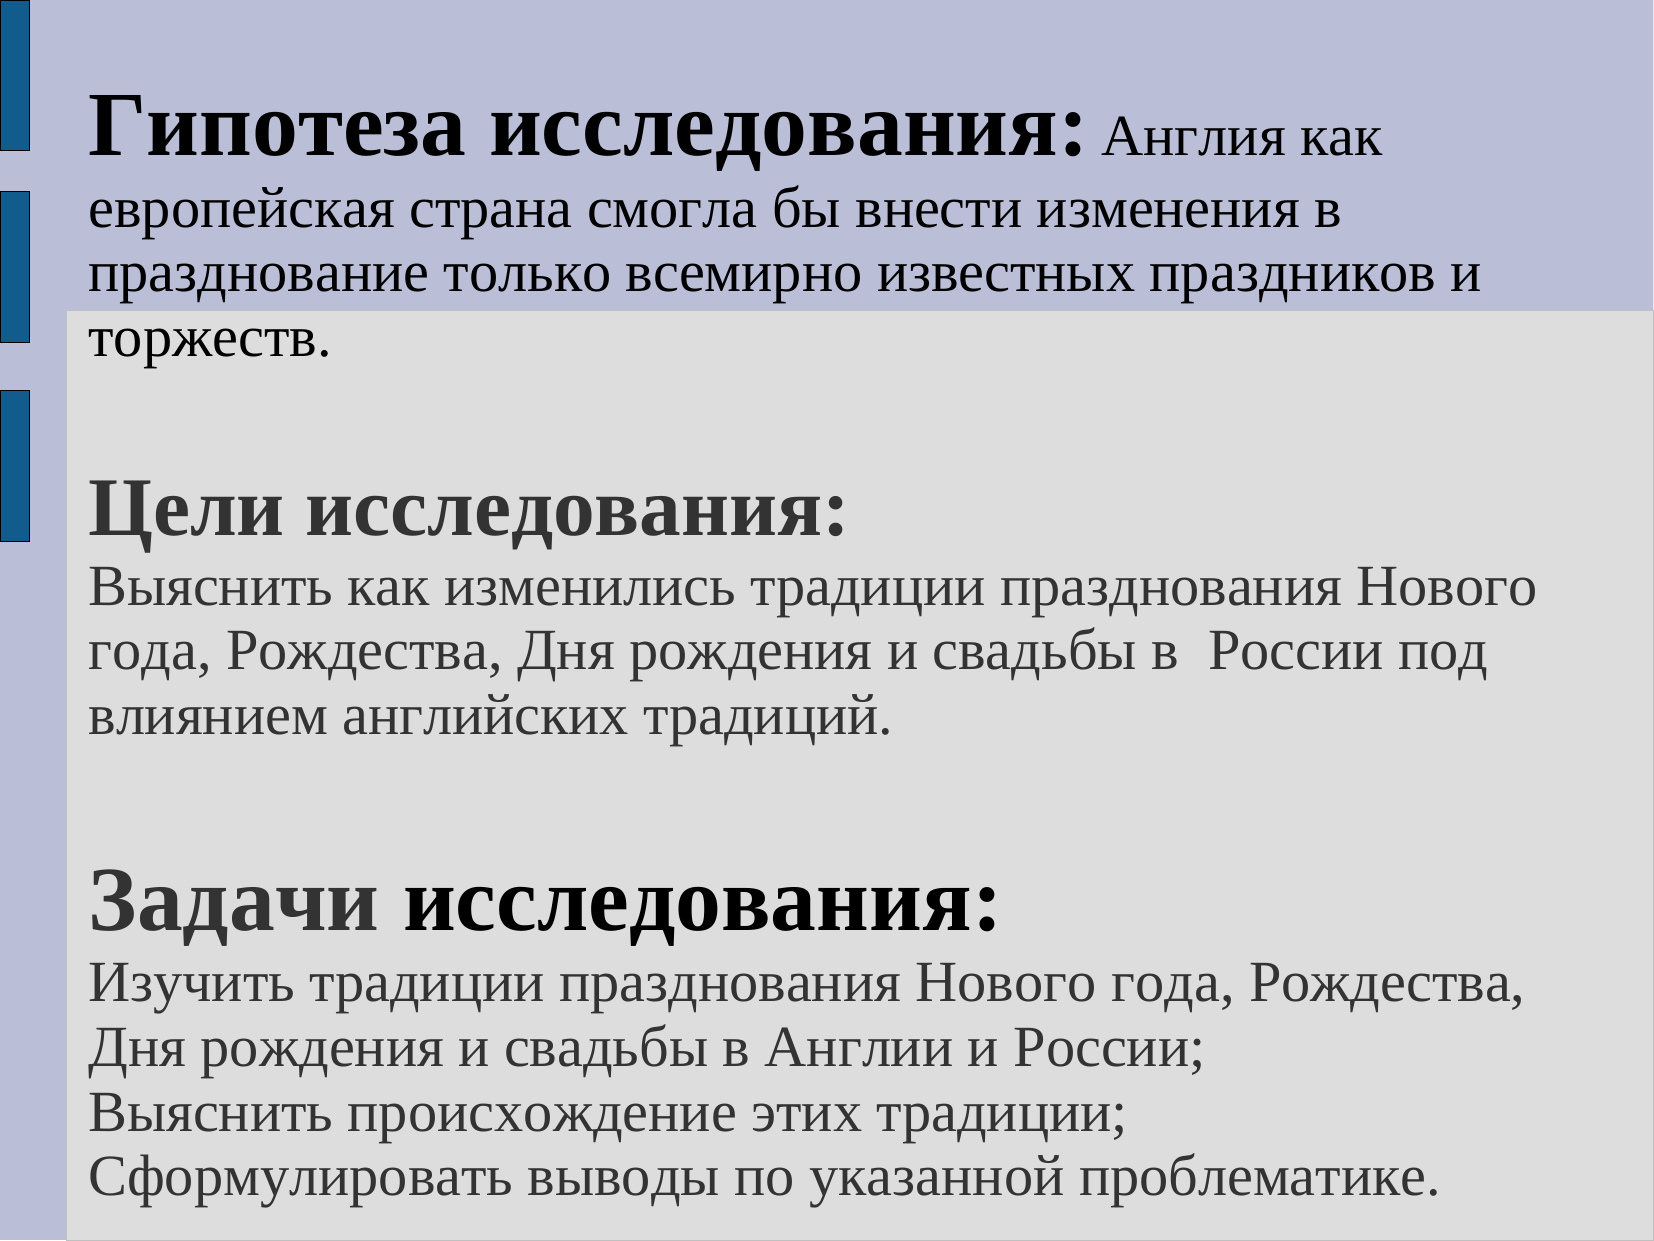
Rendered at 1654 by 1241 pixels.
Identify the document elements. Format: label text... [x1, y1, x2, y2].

title Гипотеза исследования: Англия как европейская страна смогла бы внести изменения в празднование только всемирно известных праздников и торжеств. Цели исследования: Выяснить как изменились традиции празднования Нового года, Рождества, Дня рождения и свадьбы в России под влиянием английских традиций. Задачи исследования: Изучить традиции празднования Нового года, Рождества, Дня рождения и свадьбы в Англии и России; Выяснить происхождение этих традиции; Сформулировать выводы по указанной проблематике. [88, 29, 1595, 1241]
